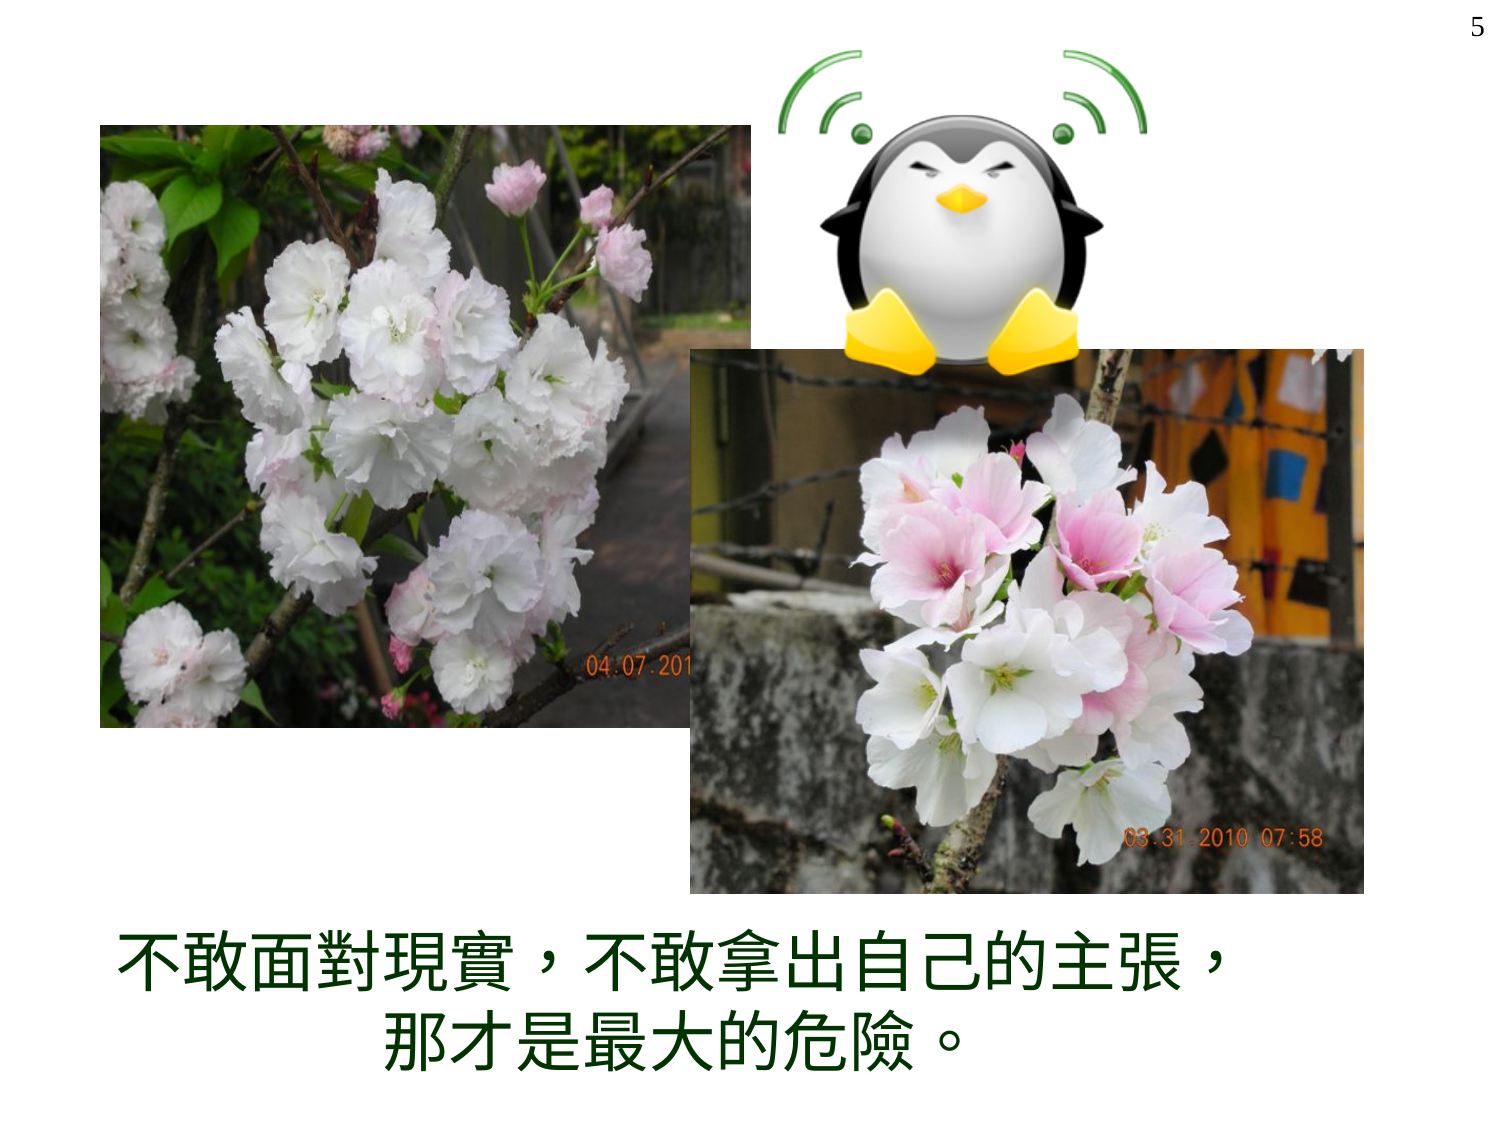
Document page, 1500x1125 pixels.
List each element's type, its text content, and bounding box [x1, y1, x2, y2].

title 不敢面對現實，不敢拿出自己的主張，那才是最大的危險。 [70, 911, 1296, 1087]
text_box <編號> [1249, 0, 1500, 76]
picture [100, 42, 1364, 894]
